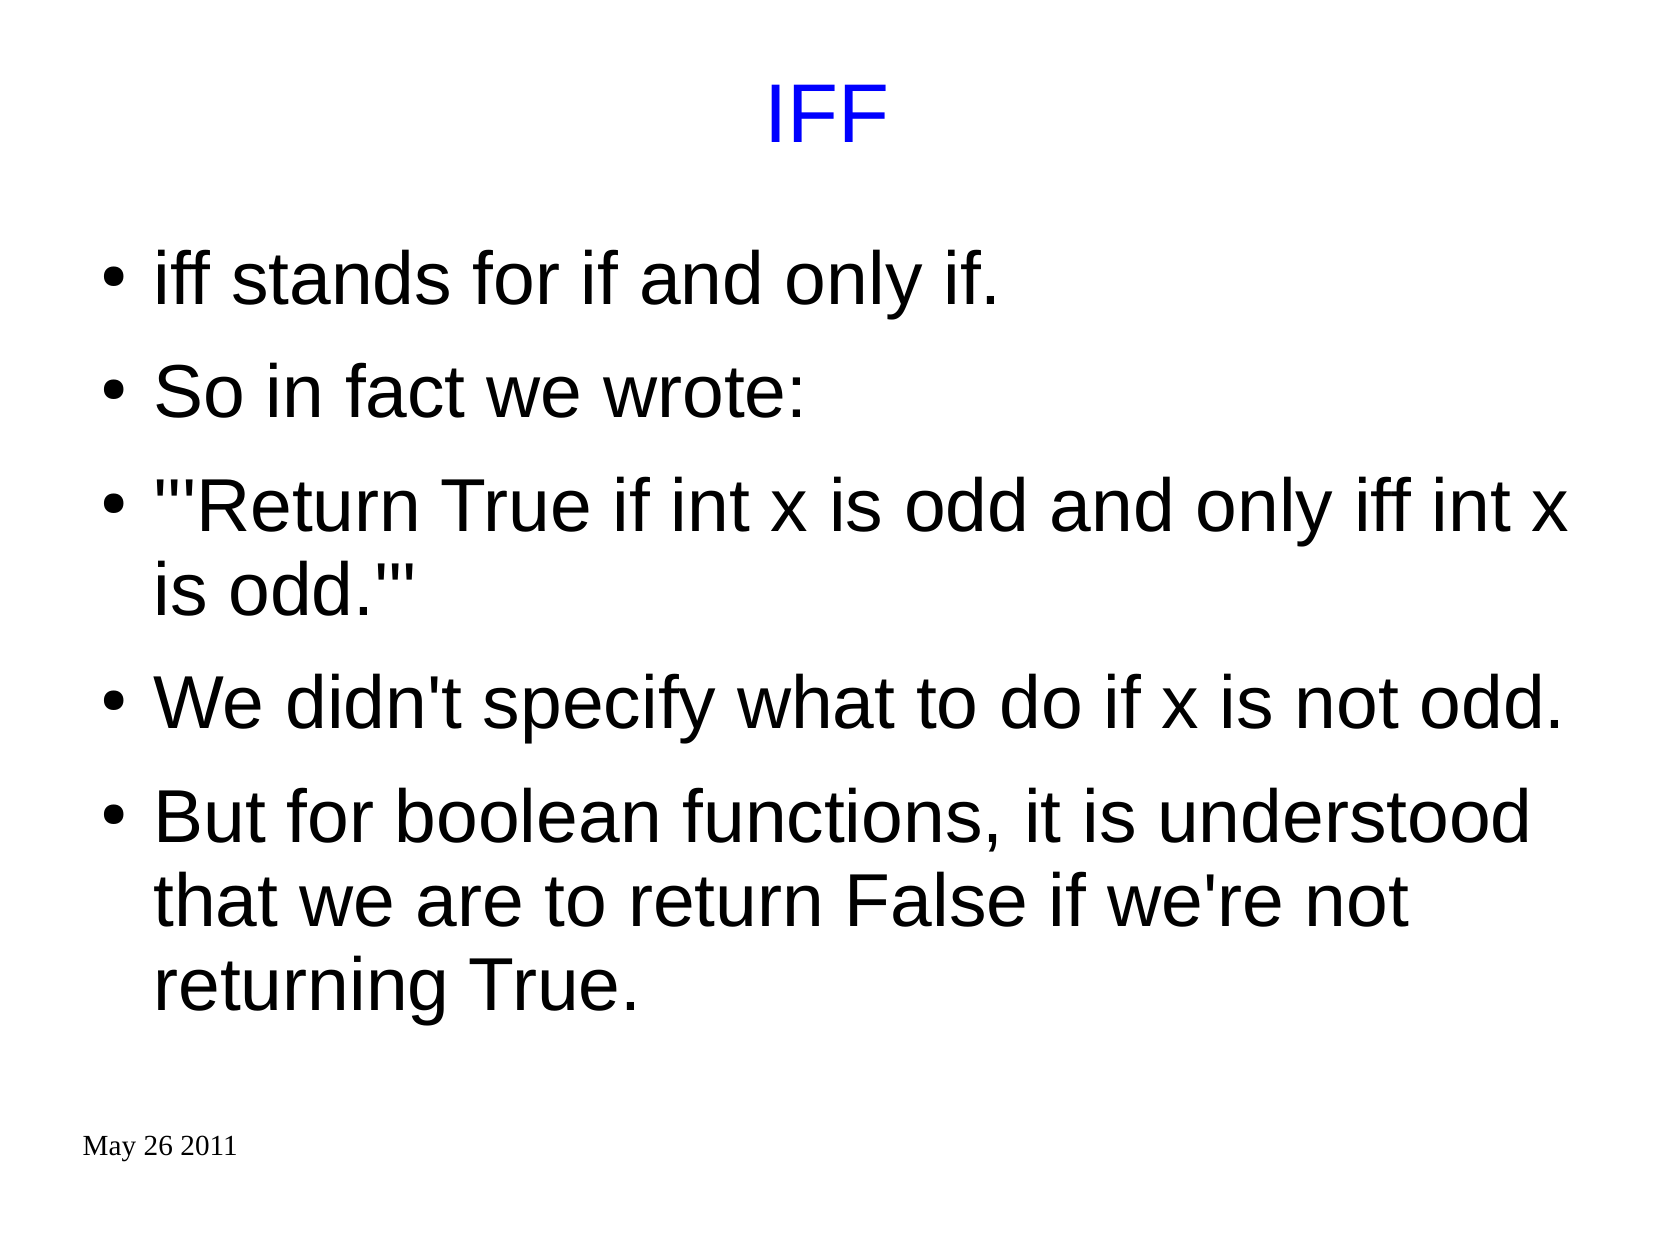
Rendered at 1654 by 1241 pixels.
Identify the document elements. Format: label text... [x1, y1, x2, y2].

title IFF [82, 49, 1571, 178]
list iff stands for if and only if. So in fact we wrote: '''Return True if int x is odd and only iff int x is odd.''' We didn't specify what to do if x is not odd. But for boolean functions, it is understood that we are to return False if we're not returning True. [82, 236, 1571, 1109]
